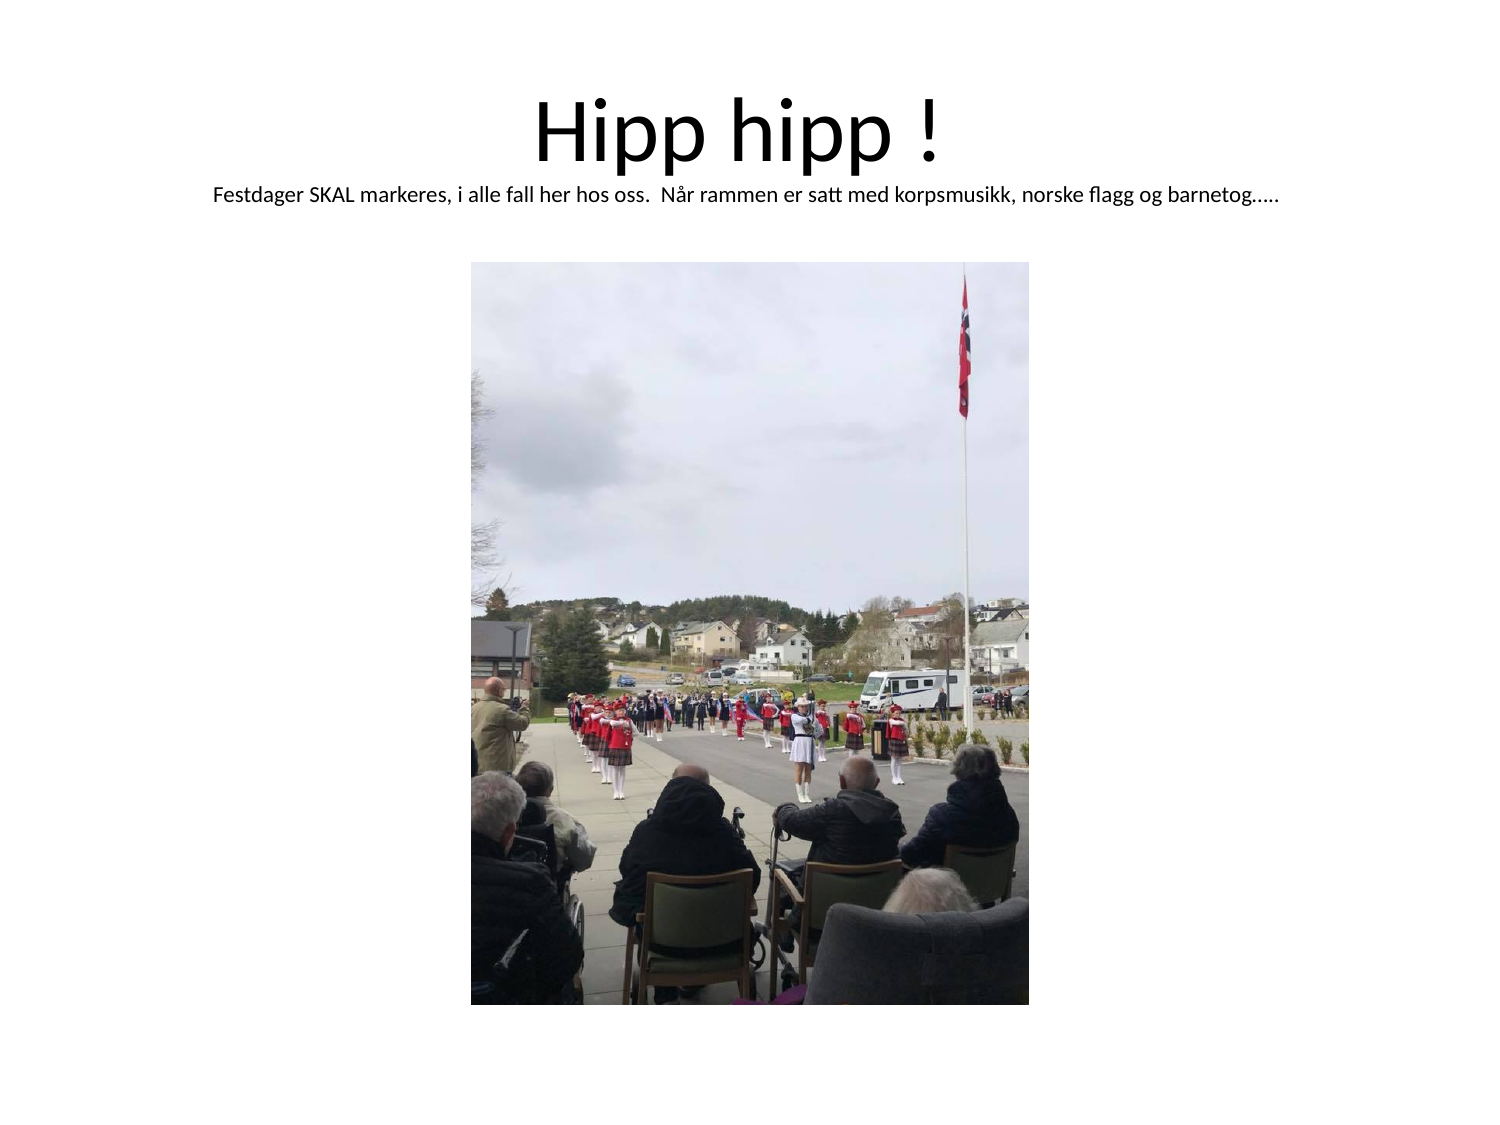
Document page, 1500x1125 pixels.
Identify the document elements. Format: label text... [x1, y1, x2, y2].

title Hipp hipp ! Festdager SKAL markeres, i alle fall her hos oss. Når rammen er satt med korpsmusikk, norske flagg og barnetog….. [75, 45, 1426, 233]
picture [471, 262, 1029, 1005]
